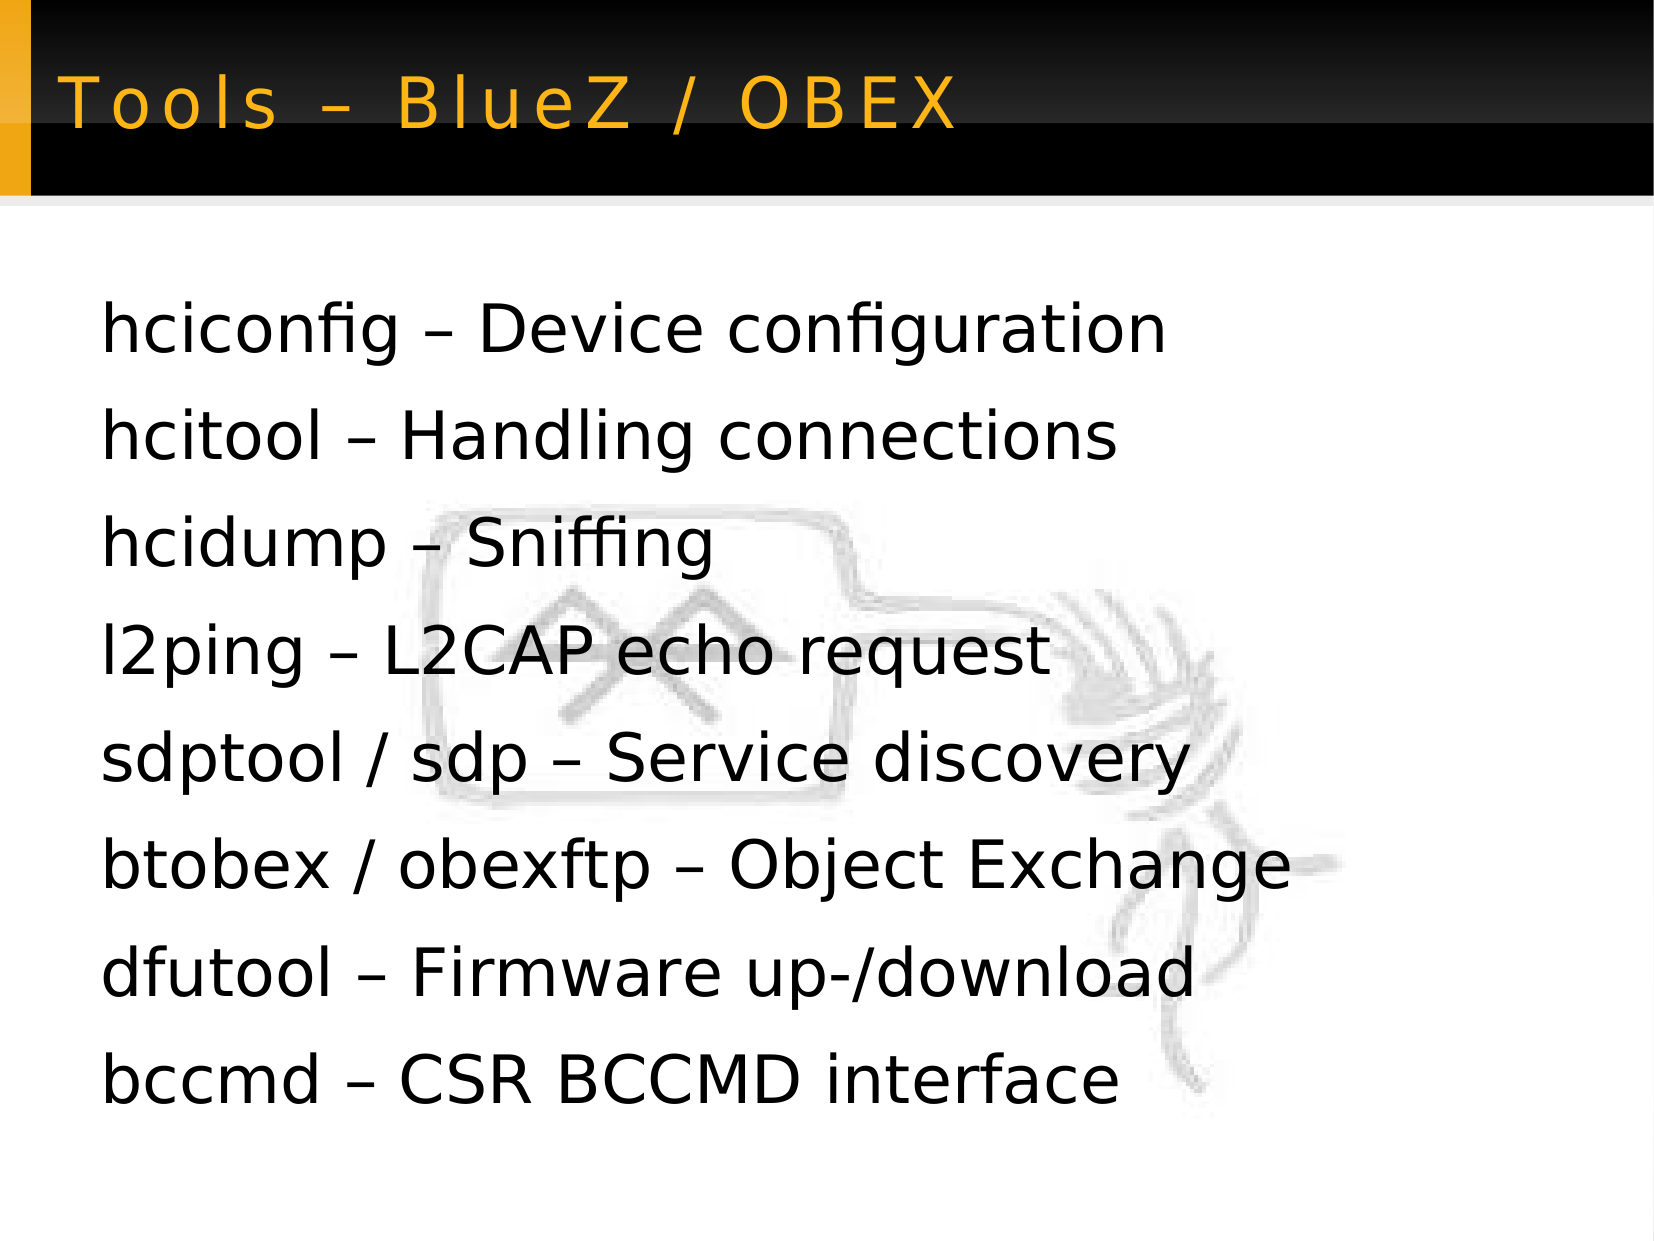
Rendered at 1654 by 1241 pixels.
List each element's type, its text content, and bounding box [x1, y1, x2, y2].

title Tools – BlueZ / OBEX [59, 29, 1270, 178]
list hciconfig – Device configuration hcitool – Handling connections hcidump – Sniffing l2ping – L2CAP echo request sdptool / sdp – Service discovery btobex / obexftp – Object Exchange dfutool – Firmware up-/download bccmd – CSR BCCMD interface [82, 290, 1571, 1120]
picture [0, 0, 1654, 1241]
